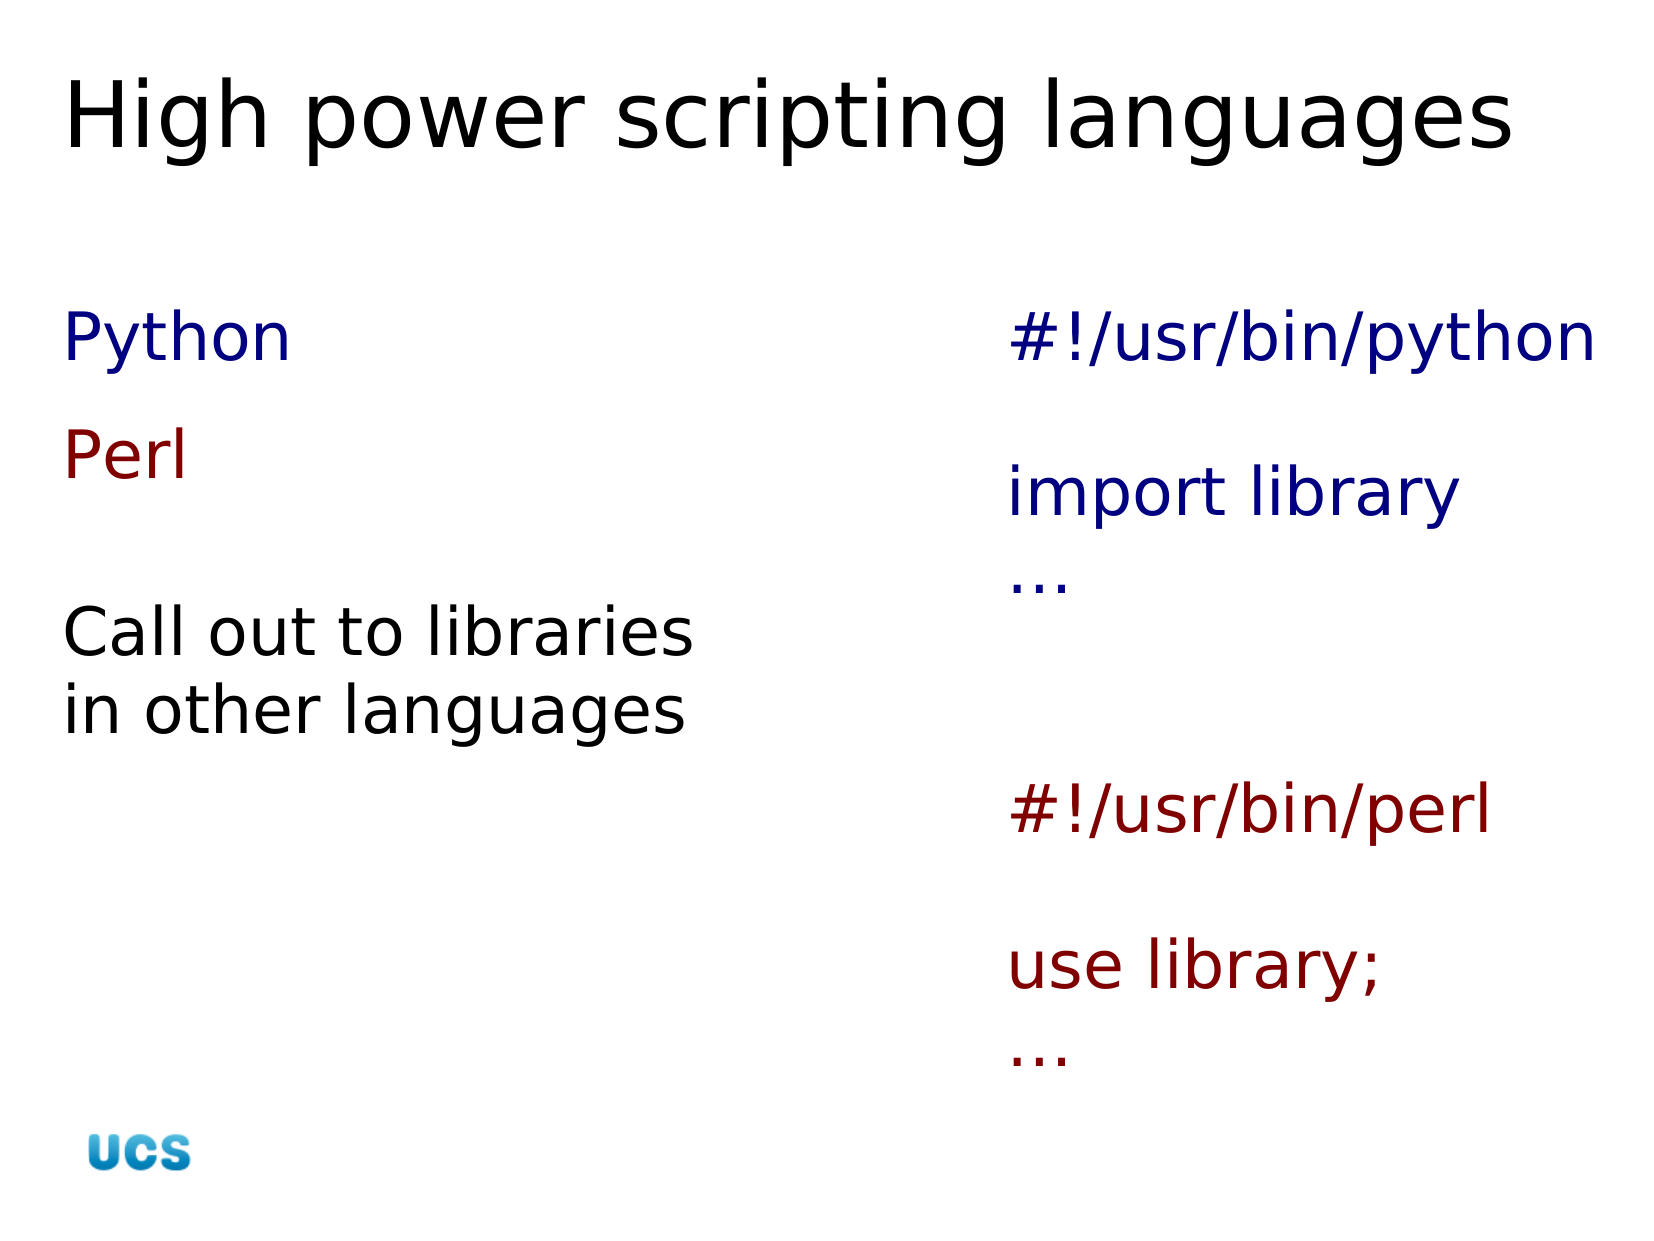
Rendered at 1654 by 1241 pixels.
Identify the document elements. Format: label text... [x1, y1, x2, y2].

text_box Python [59, 295, 297, 380]
text_box #!/usr/bin/perl use library; … [1003, 767, 1498, 1085]
picture [88, 1133, 191, 1172]
text_box Perl [59, 413, 193, 498]
text_box Call out to libraries in other languages [59, 590, 700, 753]
text_box High power scripting languages [59, 59, 1521, 173]
text_box #!/usr/bin/python import library … [1003, 295, 1601, 613]
